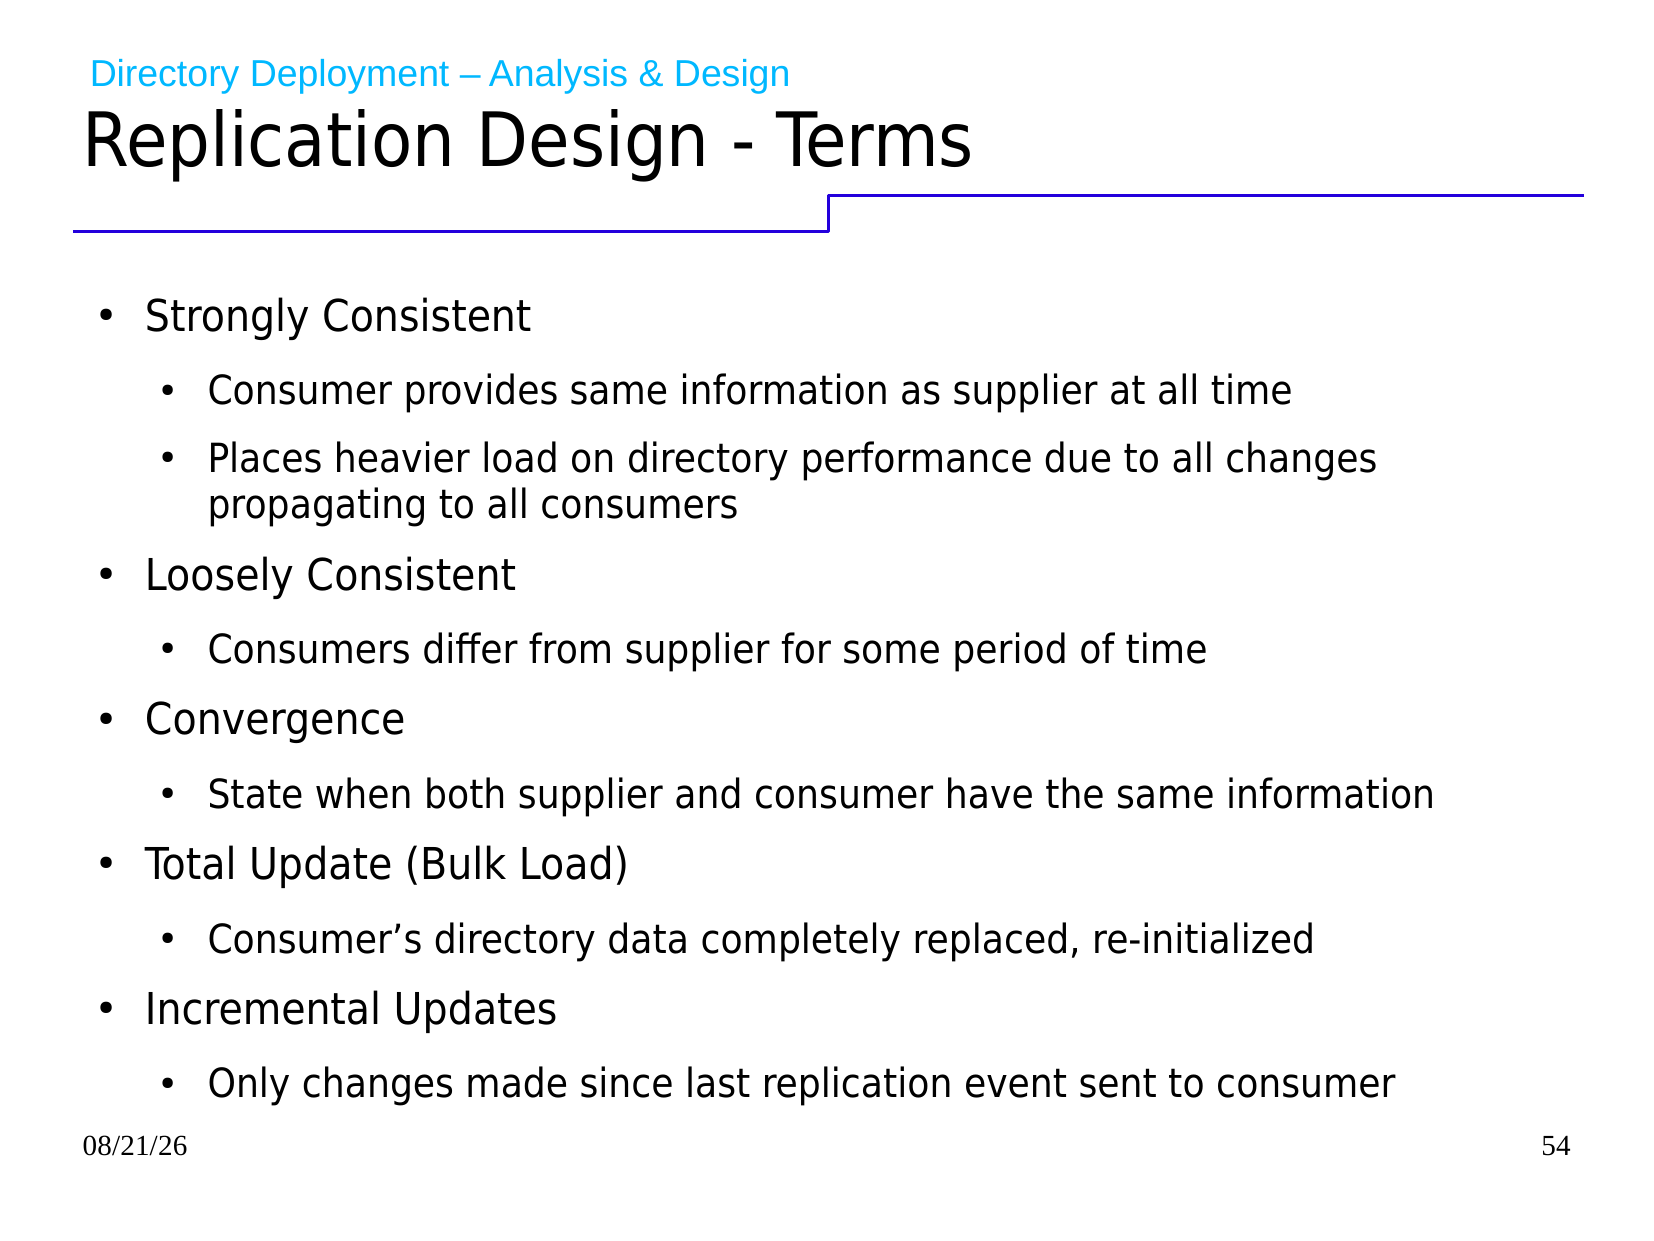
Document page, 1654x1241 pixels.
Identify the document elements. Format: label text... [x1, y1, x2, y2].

text_box Directory Deployment – Analysis & Design [75, 45, 901, 103]
list Strongly Consistent Consumer provides same information as supplier at all time Places heavier load on directory performance due to all changes propagating to all consumers Loosely Consistent Consumers differ from supplier for some period of time Convergence State when both supplier and consumer have the same information Total Update (Bulk Load) Consumer’s directory data completely replaced, re-initialized Incremental Updates Only changes made since last replication event sent to consumer [82, 290, 1571, 1109]
title Replication Design - Terms [82, 49, 1571, 232]
